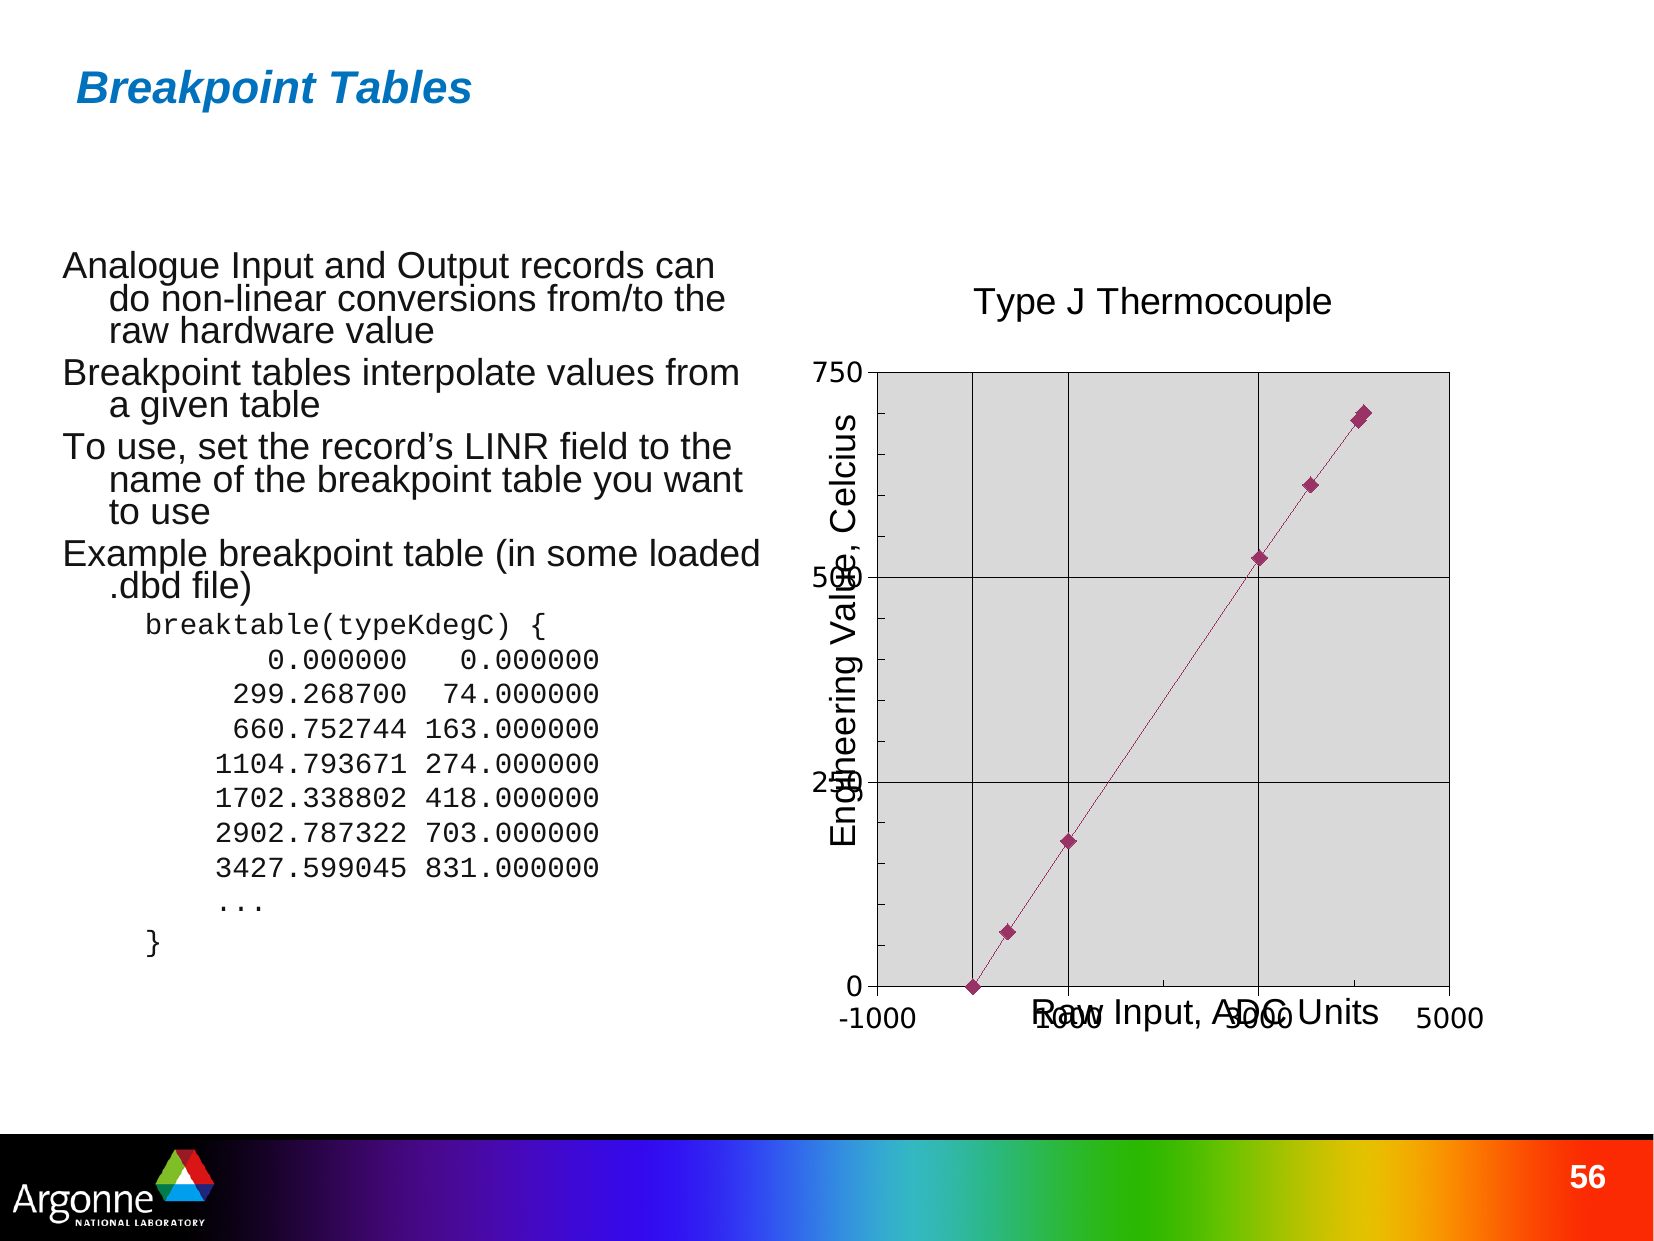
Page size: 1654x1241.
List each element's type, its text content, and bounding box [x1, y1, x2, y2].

chart [797, 252, 1499, 1051]
picture [0, 1134, 1654, 1241]
title Breakpoint Tables [61, 59, 1500, 144]
list Analogue Input and Output records can do non-linear conversions from/to the raw hardware value Breakpoint tables interpolate values from a given table To use, set the record’s LINR field to the name of the breakpoint table you want to use Example breakpoint table (in some loaded .dbd file) breaktable(typeKdegC) { 0.000000 0.000000 299.268700 74.000000 660.752744 163.000000 1104.793671 274.000000 1702.338802 418.000000 2902.787322 703.000000 3427.599045 831.000000 ... } [62, 253, 763, 1097]
